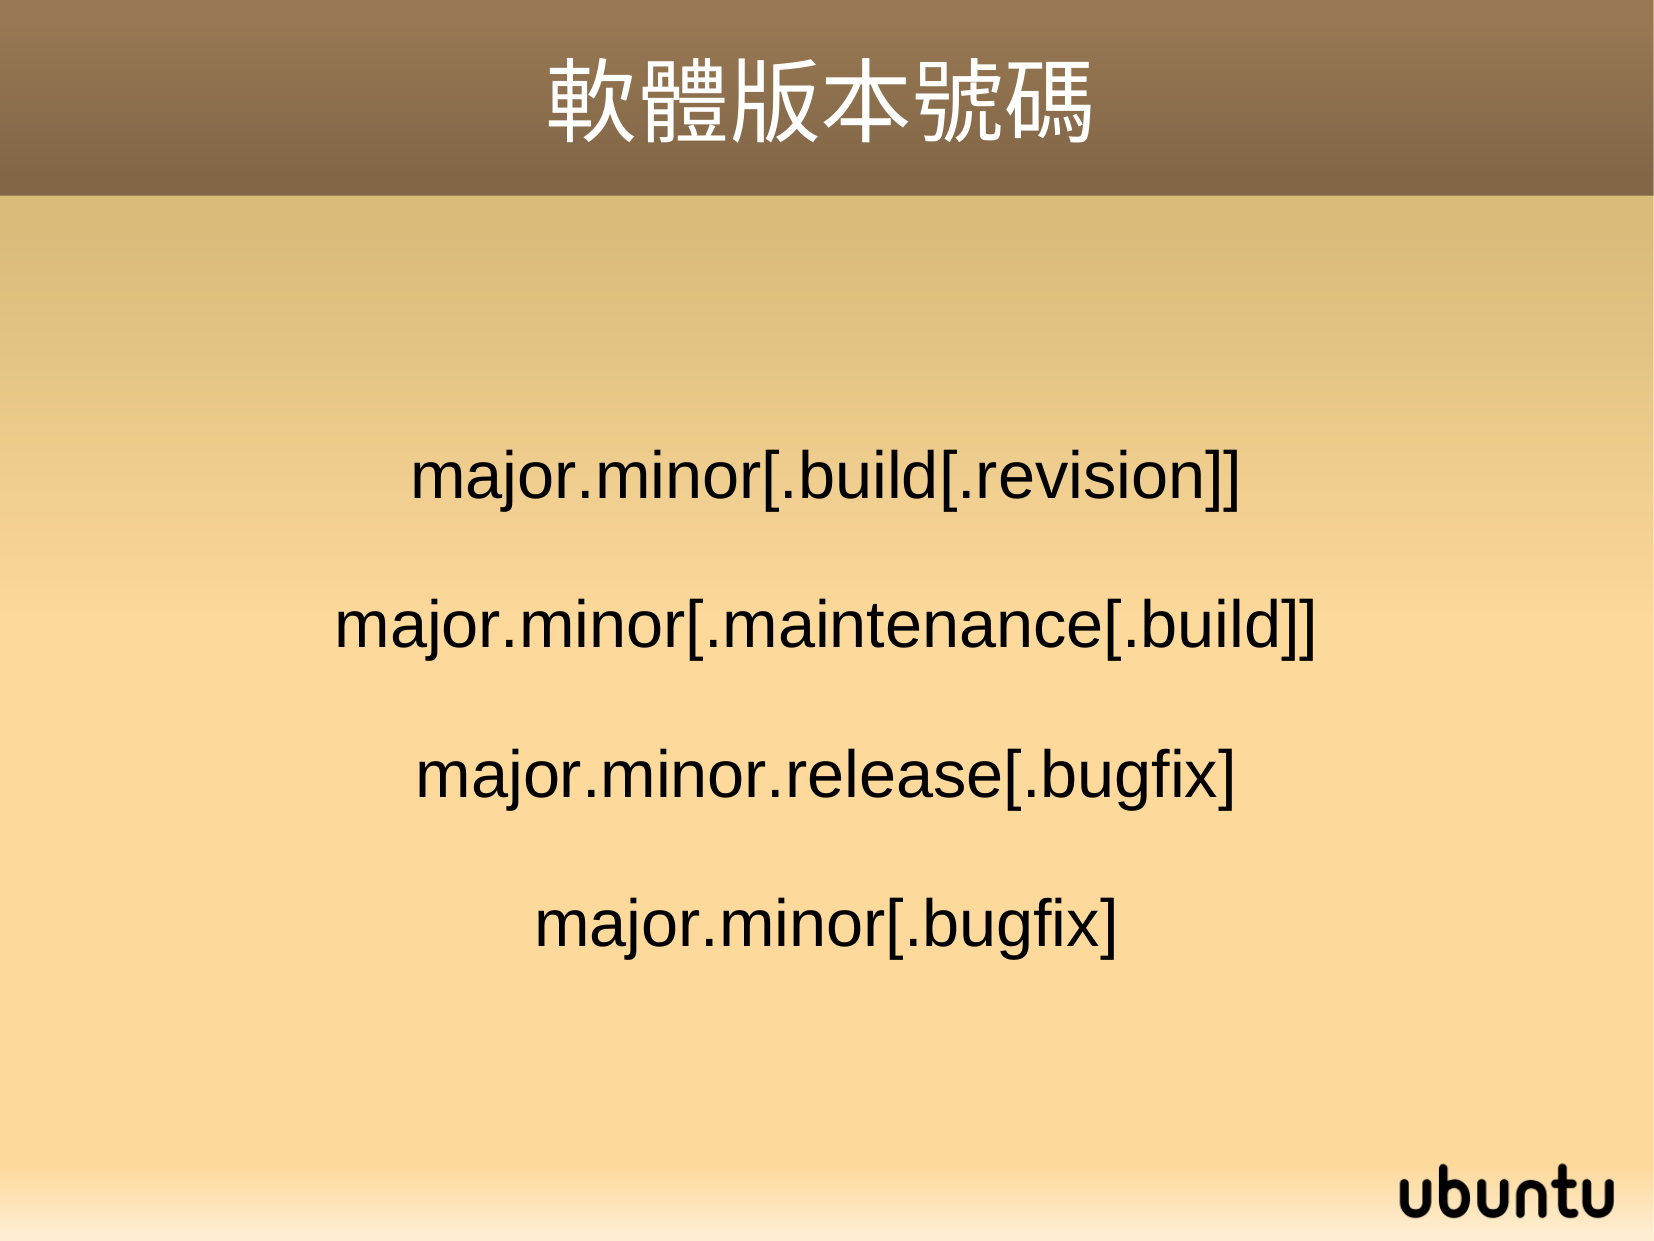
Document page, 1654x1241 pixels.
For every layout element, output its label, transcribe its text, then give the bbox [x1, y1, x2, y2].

title 軟體版本號碼 [76, 0, 1565, 208]
picture [0, 0, 1654, 1241]
subtitle major.minor[.build[.revision]] major.minor[.maintenance[.build]] major.minor.release[.bugfix] major.minor[.bugfix] [82, 290, 1571, 1109]
